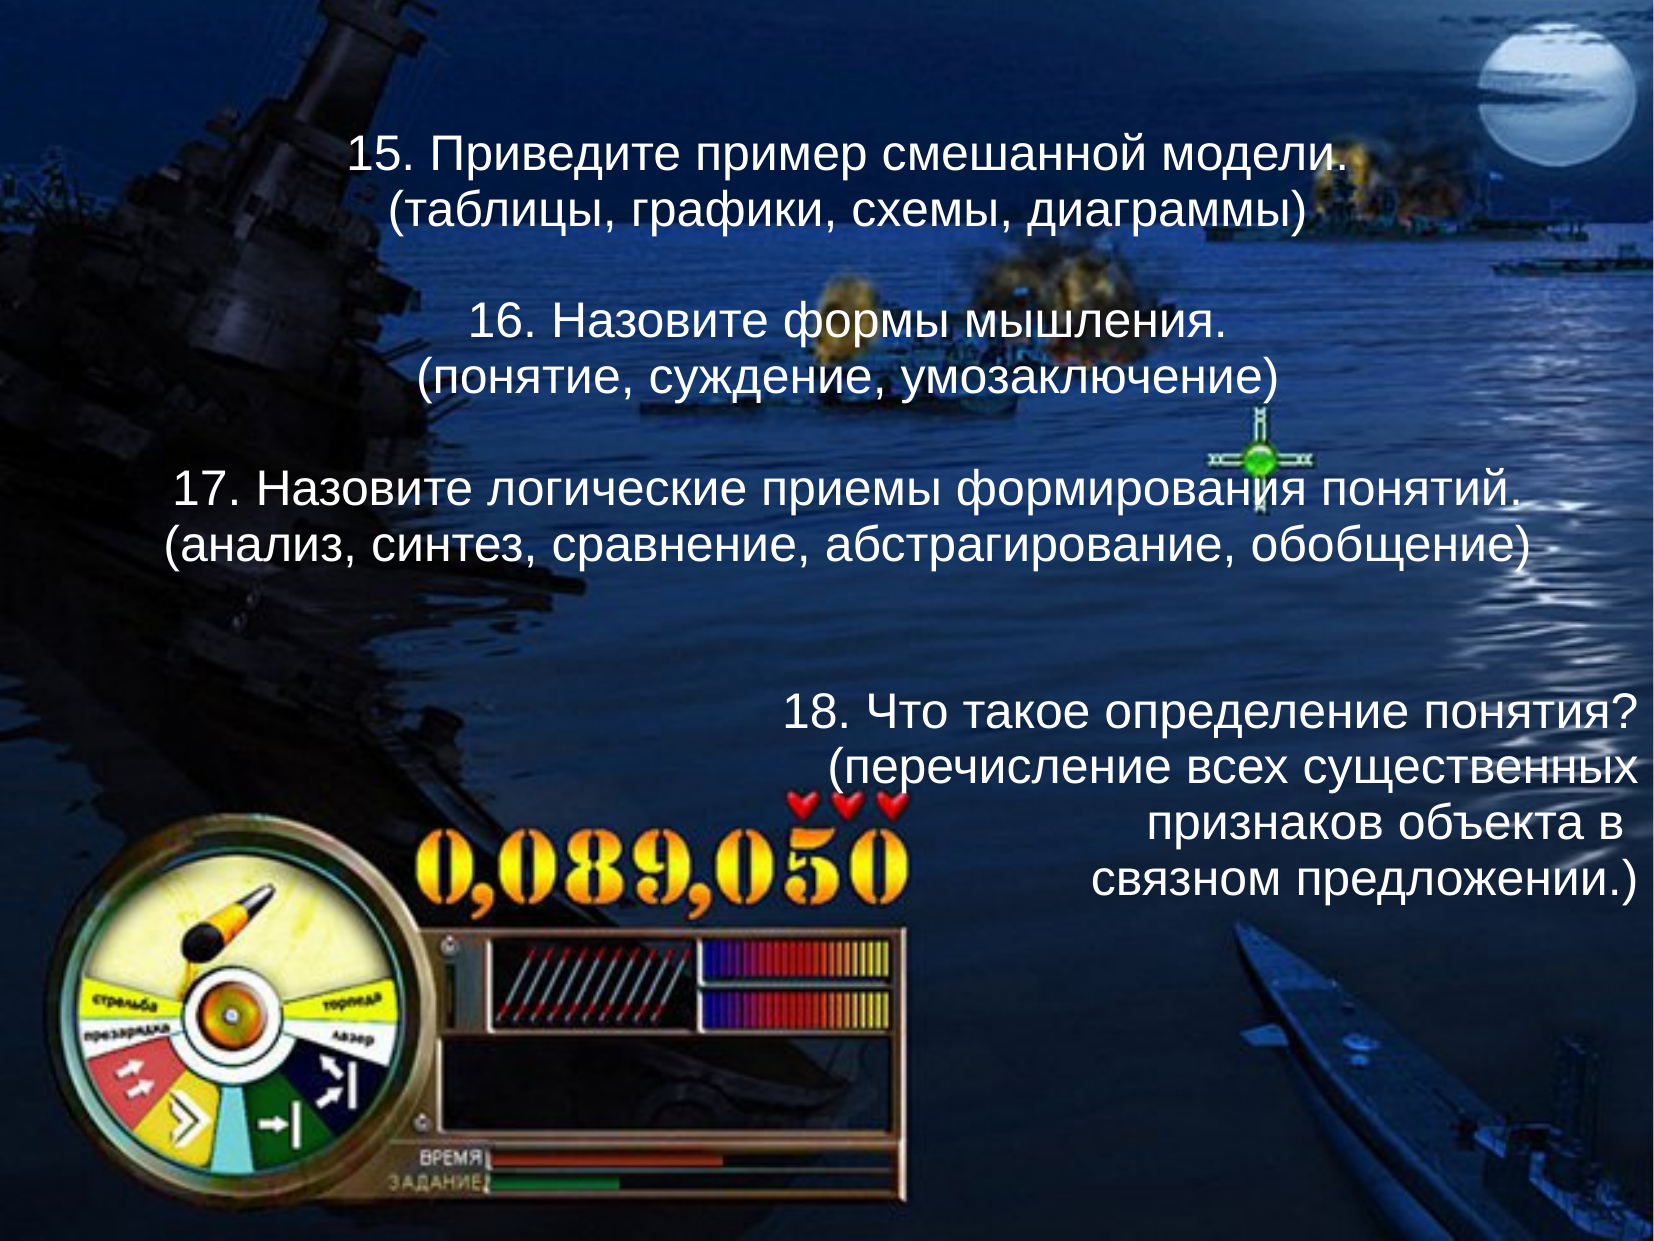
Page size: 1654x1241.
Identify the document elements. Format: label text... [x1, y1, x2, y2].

text_box 15. Приведите пример смешанной модели. (таблицы, графики, схемы, диаграммы) 16. Назовите формы мышления. (понятие, суждение, умозаключение) 17. Назовите логические приемы формирования понятий. (анализ, синтез, сравнение, абстрагирование, обобщение) 18. Что такое определение понятия? (перечисление всех существенных признаков объекта в связном предложении.) [42, 118, 1654, 914]
picture [0, 0, 1654, 1241]
